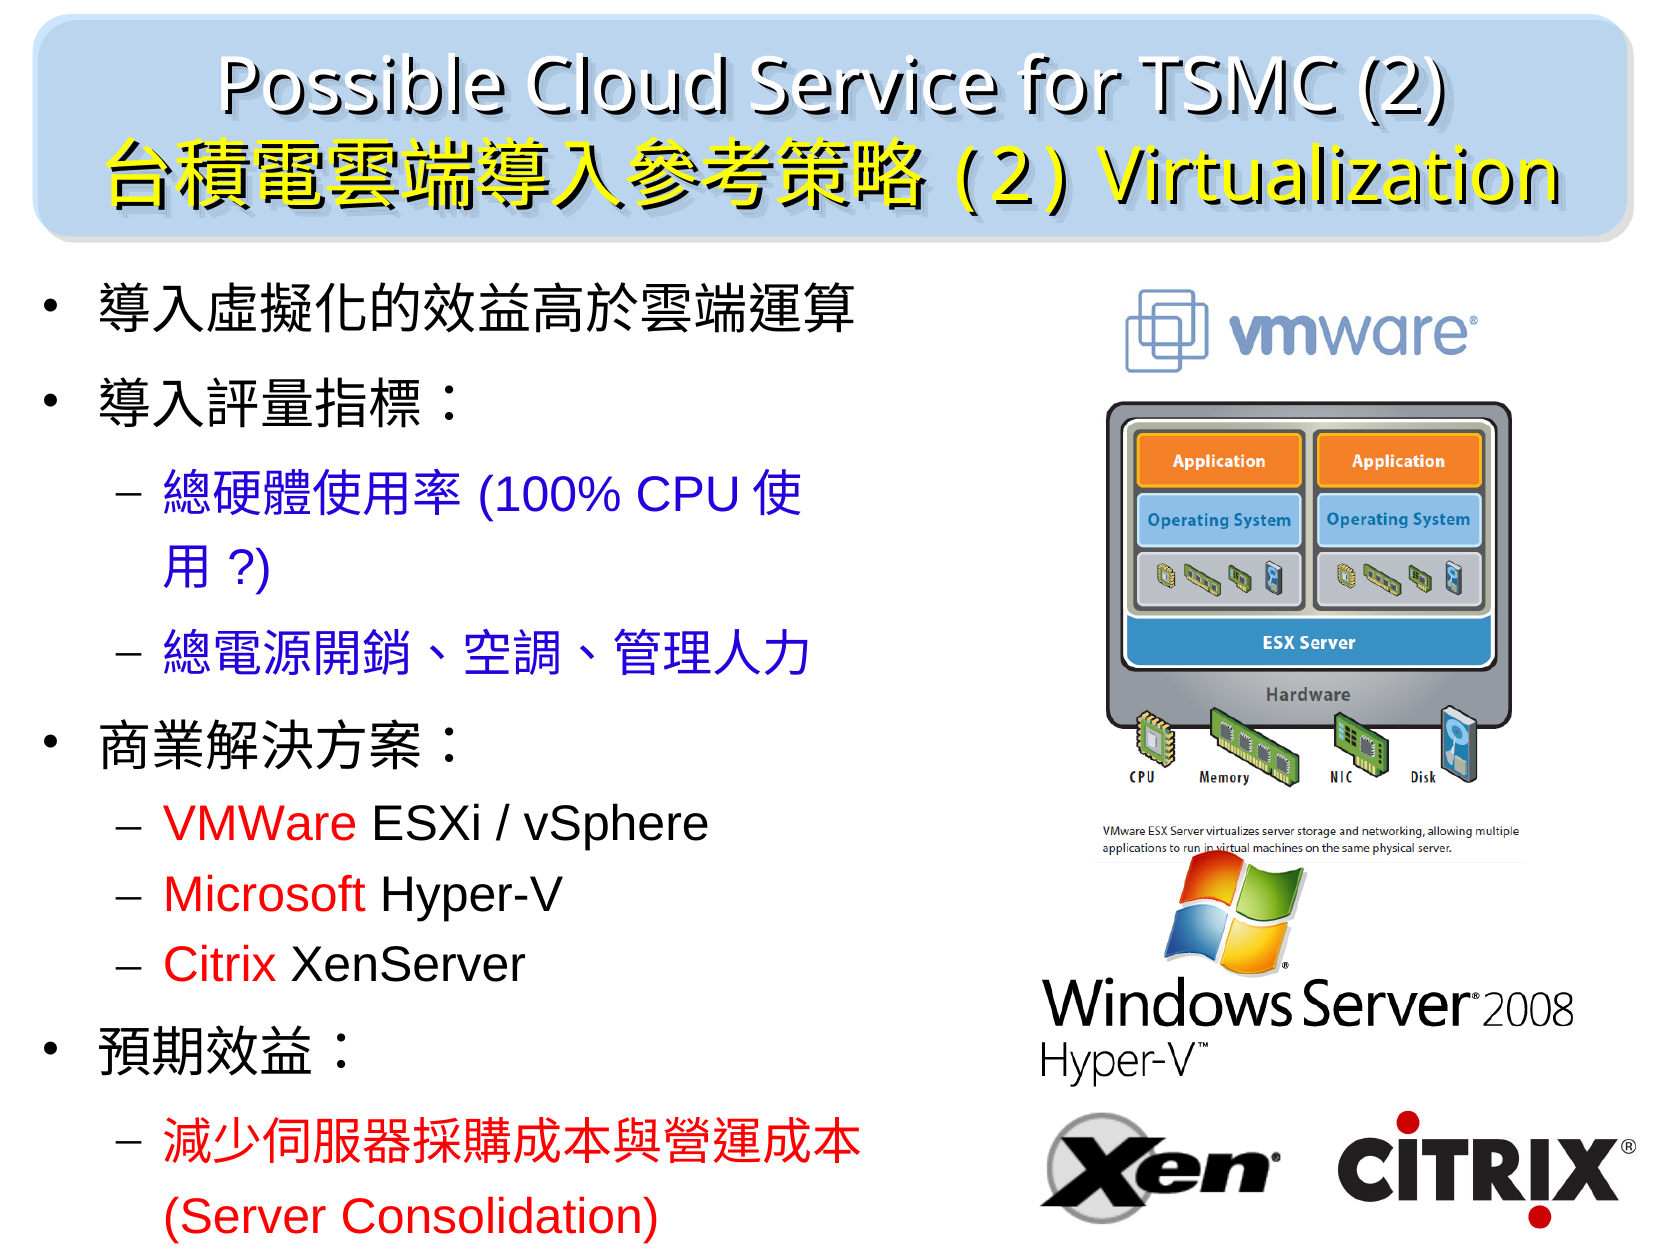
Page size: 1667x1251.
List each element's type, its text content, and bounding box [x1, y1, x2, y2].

picture [1033, 1111, 1297, 1231]
picture [1337, 1110, 1636, 1229]
text_box Possible Cloud Service for TSMC (2) 台積電雲端導入參考策略(2) Virtualization [32, 14, 1628, 237]
list 導入虛擬化的效益高於雲端運算 導入評量指標： 總硬體使用率(100% CPU使用?) 總電源開銷、空調、管理人力 商業解決方案： VMWare ESXi / vSphere Microsoft Hyper-V Citrix XenServer 預期效益： 減少伺服器採購成本與營運成本 (Server Consolidation) 增加管理彈性與災害復原機制 (Ex. 異常斷電造成的服務修復) [40, 265, 910, 1230]
picture [1042, 237, 1573, 1087]
